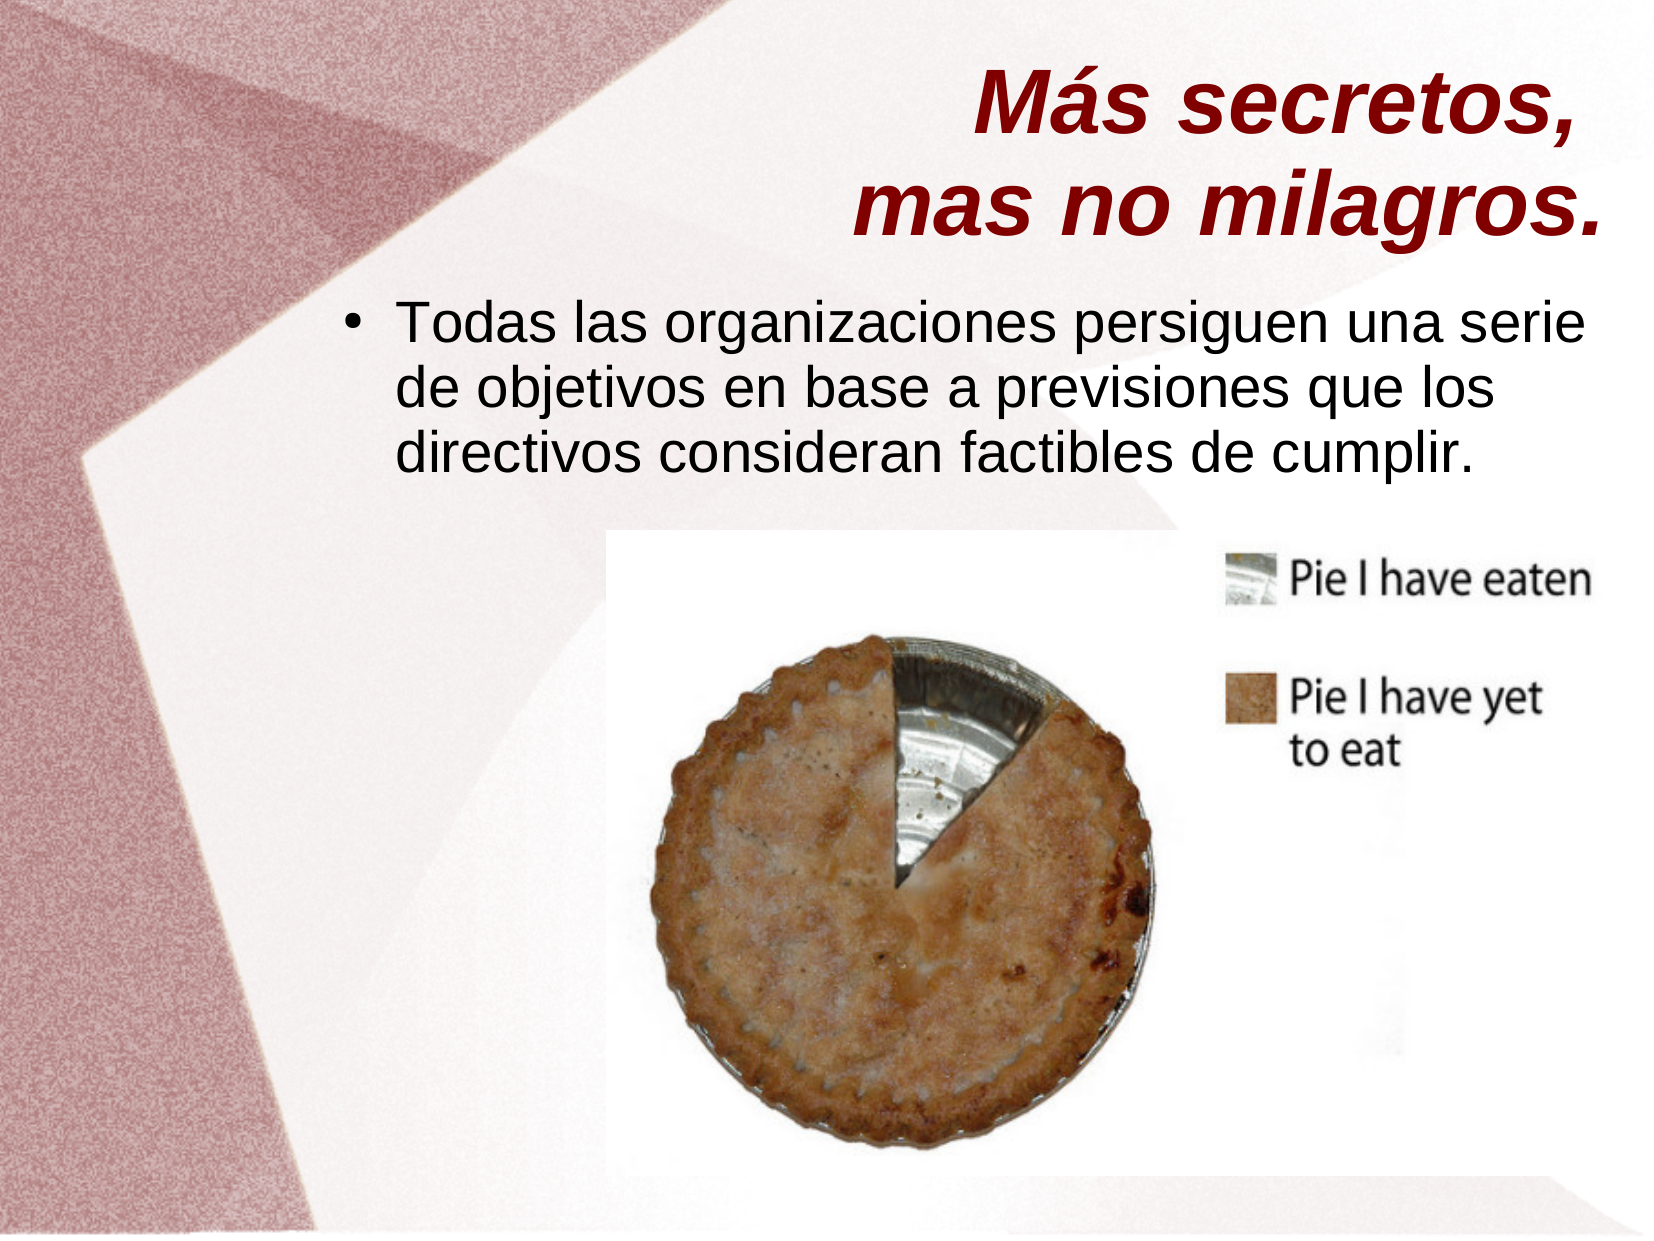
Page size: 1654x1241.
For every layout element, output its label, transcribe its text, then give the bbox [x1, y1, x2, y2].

picture [0, 0, 1654, 1241]
title Más secretos, mas no milagros. [596, 49, 1607, 257]
list Todas las organizaciones persiguen una serie de objetivos en base a previsiones que los directivos consideran factibles de cumplir. [324, 290, 1601, 1241]
